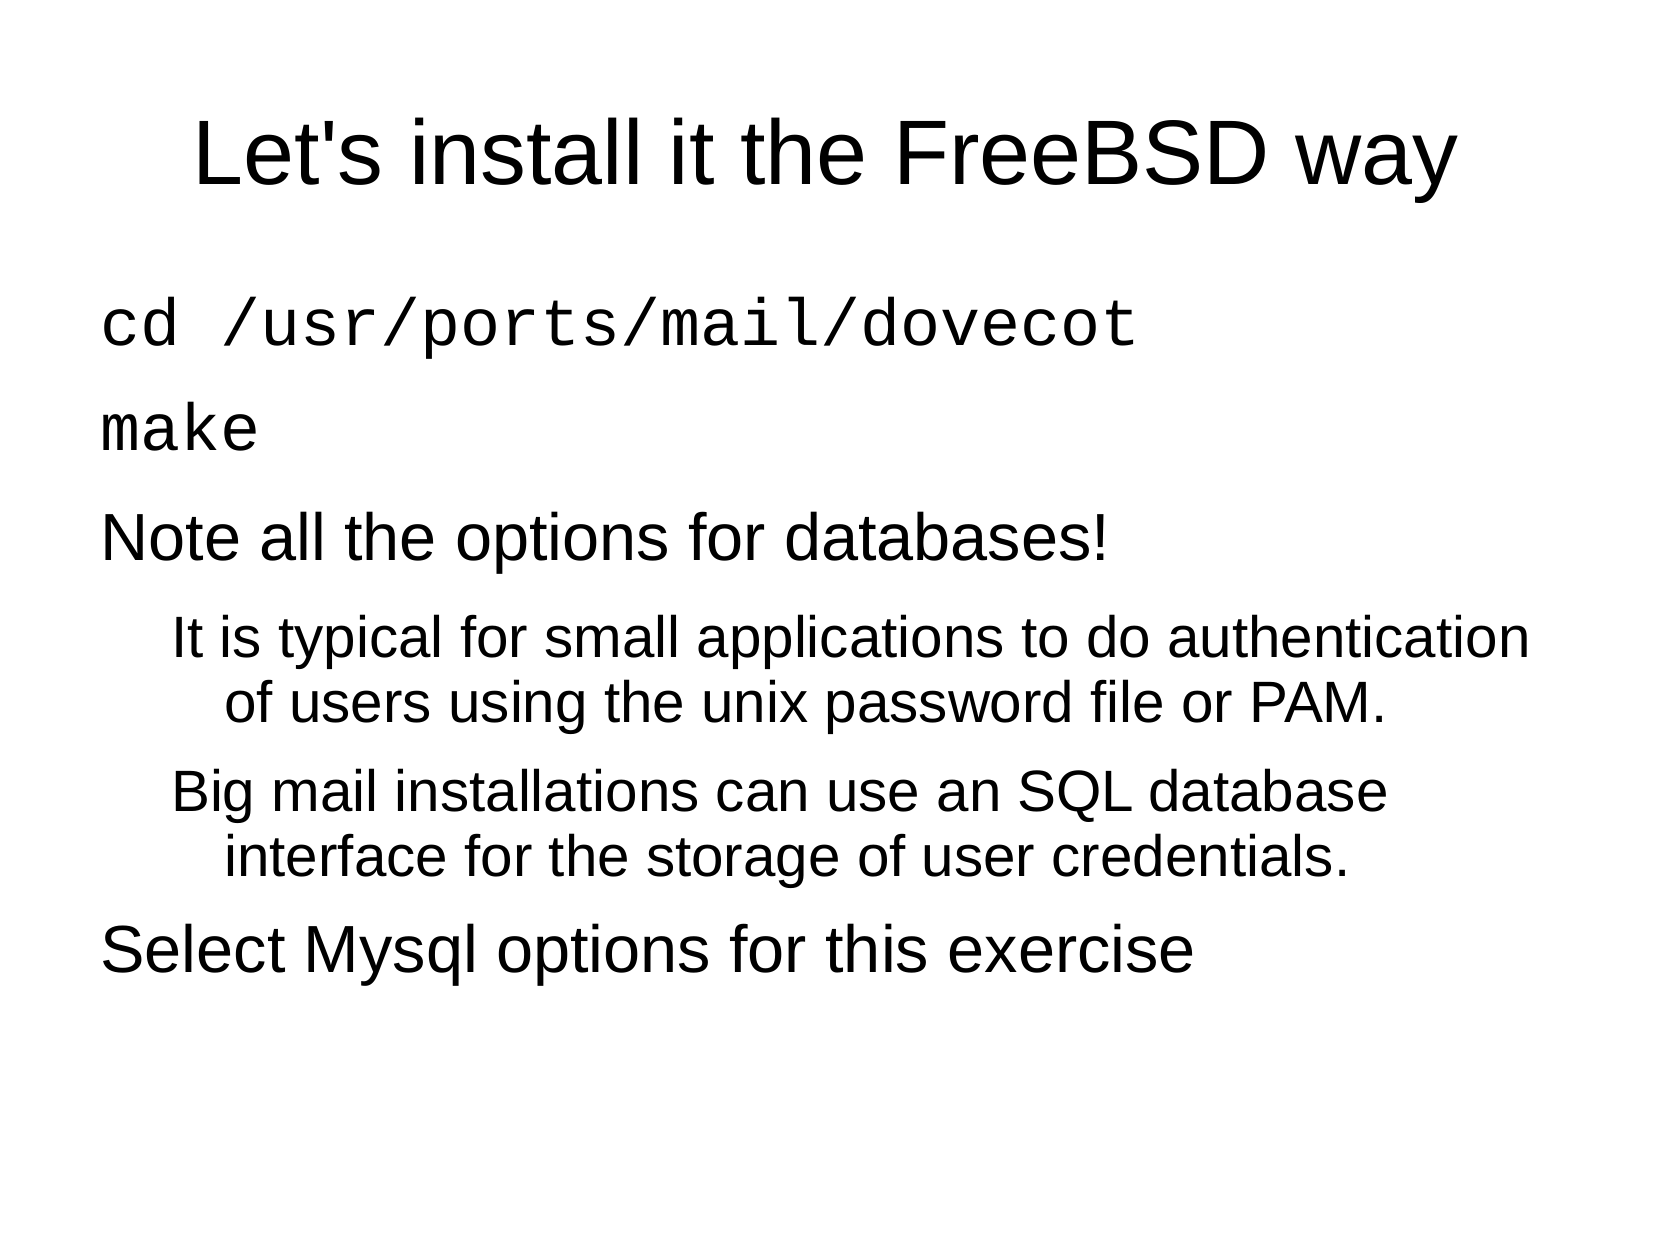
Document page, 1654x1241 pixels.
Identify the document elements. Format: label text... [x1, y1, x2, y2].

list cd /usr/ports/mail/dovecot make Note all the options for databases! It is typical for small applications to do authentication of users using the unix password file or PAM. Big mail installations can use an SQL database interface for the storage of user credentials. Select Mysql options for this exercise [82, 290, 1571, 1163]
title Let's install it the FreeBSD way [82, 56, 1571, 250]
